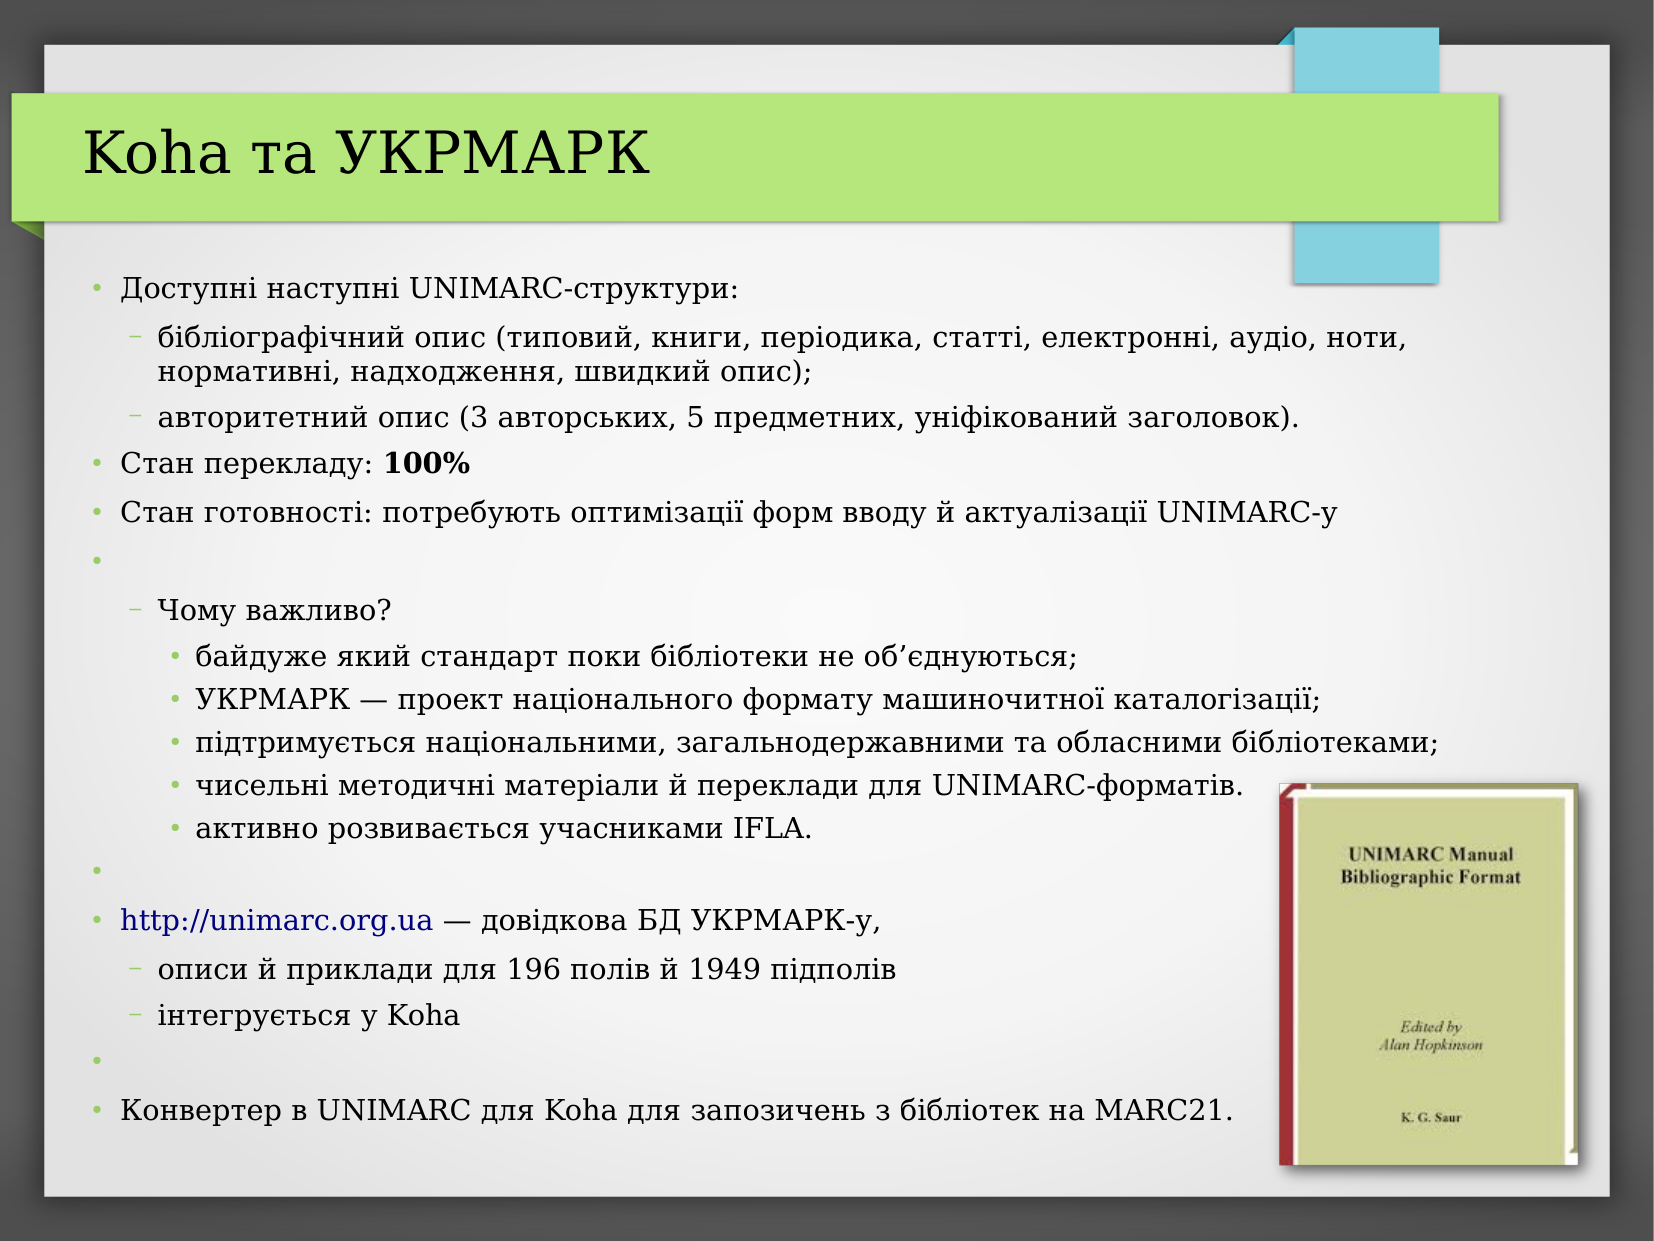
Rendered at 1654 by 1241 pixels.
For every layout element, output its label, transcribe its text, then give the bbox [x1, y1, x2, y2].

list Доступні наступні UNIMARC-структури: бібліографічний опис (типовий, книги, періодика, статті, електронні, аудіо, ноти, нормативні, надходження, швидкий опис); авторитетний опис (3 авторських, 5 предметних, уніфікований заголовок). Стан перекладу: 100% Стан готовності: потребують оптимізації форм вводу й актуалізації UNIMARC-у Чому важливо? байдуже який стандарт поки бібліотеки не об’єднуються; УКРМАРК — проект національного формату машиночитної каталогізації; підтримується національними, загальнодержавними та обласними бібліотеками; чисельні методичні матеріали й переклади для UNIMARC-форматів. активно розвивається учасниками IFLA. http://unimarc.org.ua — довідкова БД УКРМАРК-у, описи й приклади для 196 полів й 1949 підполів інтегрується у Koha Конвертер в UNIMARC для Koha для запозичень з бібліотек на MARC21. [82, 271, 1571, 1134]
title Koha та УКРМАРК [82, 94, 1264, 213]
picture [0, 0, 1654, 1241]
